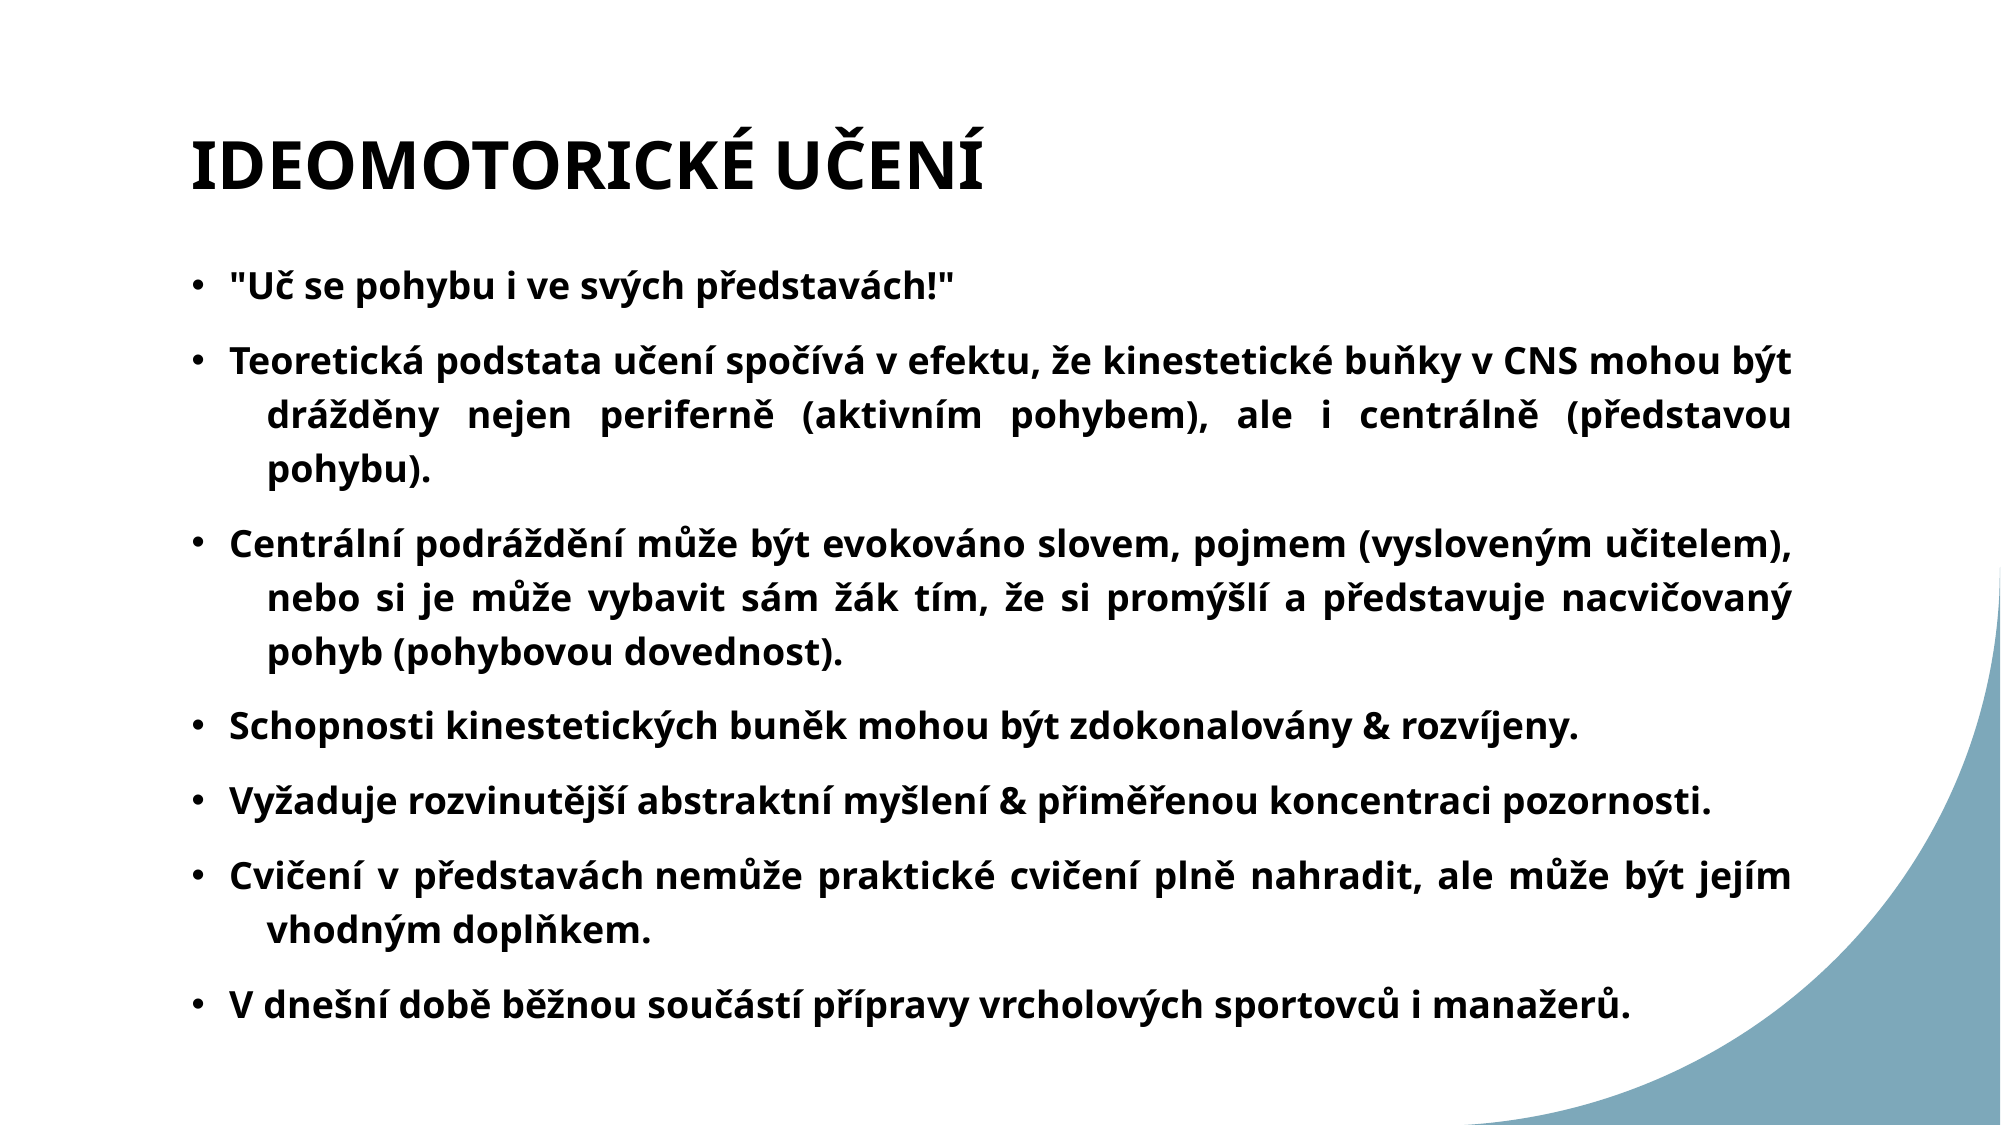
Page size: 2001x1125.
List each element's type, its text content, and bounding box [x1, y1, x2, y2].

title IDEOMOTORICKÉ UČENÍ [176, 57, 1809, 211]
list "Uč se pohybu i ve svých představách!" Teoretická podstata učení spočívá v efektu, že kinestetické buňky v CNS mohou být drážděny nejen periferně (aktivním pohybem), ale i centrálně (představou pohybu). Centrální podráždění může být evokováno slovem, pojmem (vysloveným učitelem), nebo si je může vybavit sám žák tím, že si promýšlí a představuje nacvičovaný pohyb (pohybovou dovednost). Schopnosti kinestetických buněk mohou být zdokonalovány & rozvíjeny. Vyžaduje rozvinutější abstraktní myšlení & přiměřenou koncentraci pozornosti. Cvičení v představách nemůže praktické cvičení plně nahradit, ale může být jejím vhodným doplňkem. V dnešní době běžnou součástí přípravy vrcholových sportovců i manažerů. [176, 245, 1809, 1077]
